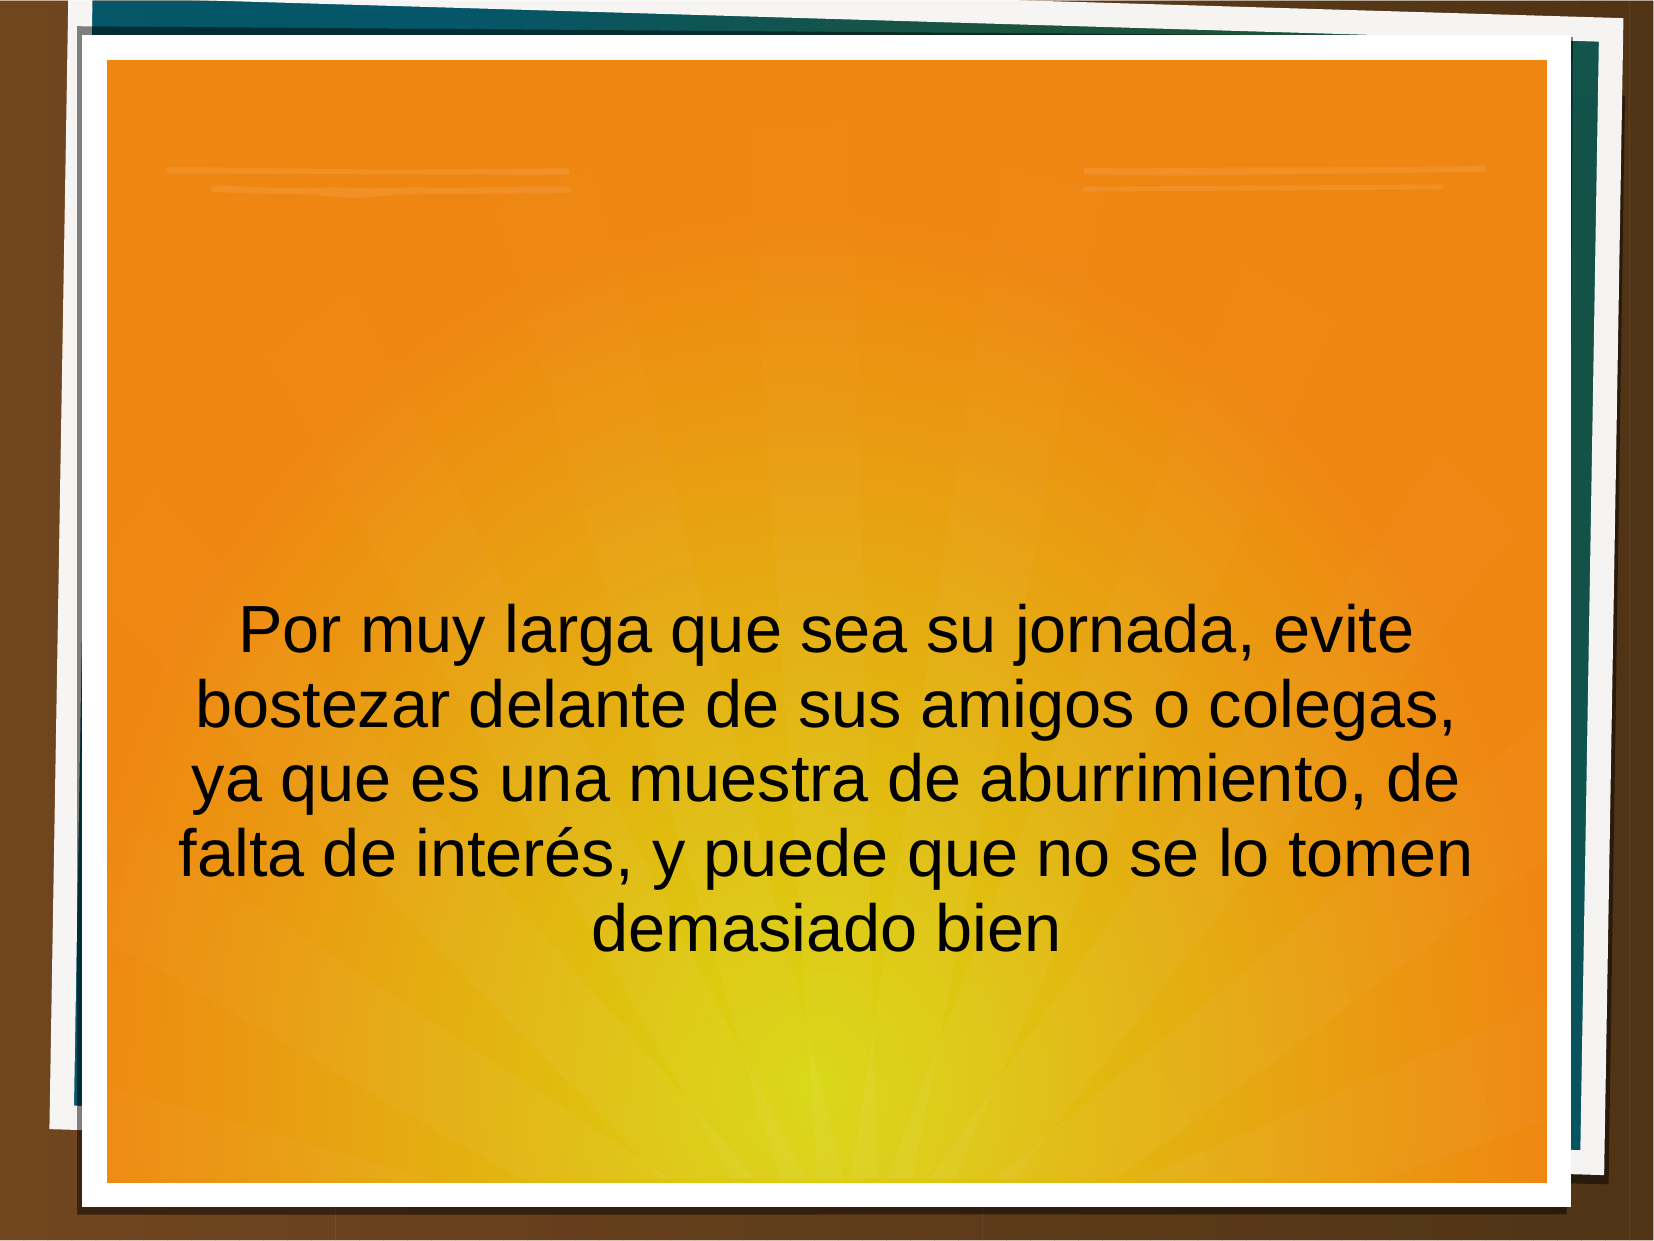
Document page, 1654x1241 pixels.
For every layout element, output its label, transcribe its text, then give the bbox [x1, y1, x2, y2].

subtitle Por muy larga que sea su jornada, evite bostezar delante de sus amigos o colegas, ya que es una muestra de aburrimiento, de falta de interés, y puede que no se lo tomen demasiado bien [162, 299, 1492, 1241]
